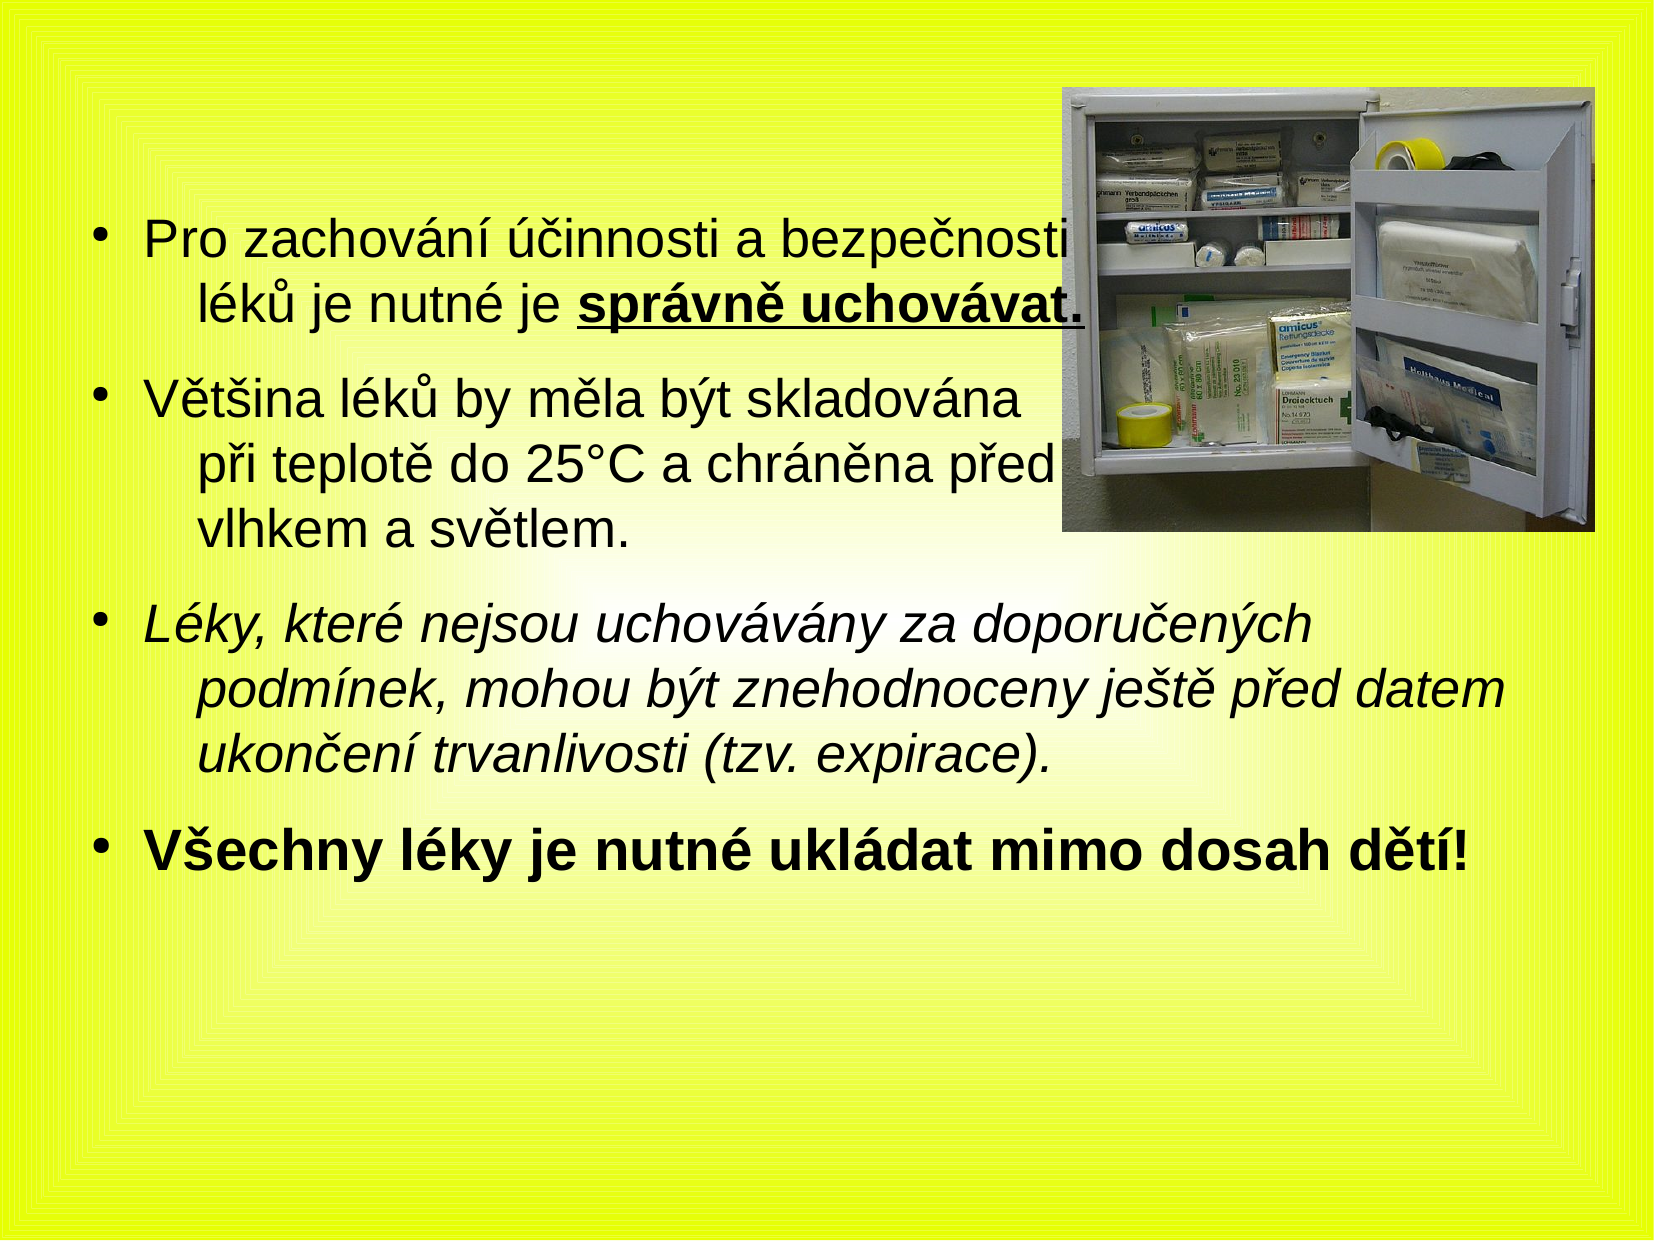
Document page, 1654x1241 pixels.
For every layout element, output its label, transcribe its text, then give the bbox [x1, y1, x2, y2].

list Pro zachování účinnosti a bezpečnosti léků je nutné je správně uchovávat. Většina léků by měla být skladována při teplotě do 25°C a chráněna před vlhkem a světlem. Léky, které nejsou uchovávány za doporučených podmínek, mohou být znehodnoceny ještě před datem ukončení trvanlivosti (tzv. expirace). Všechny léky je nutné ukládat mimo dosah dětí! [55, 203, 1544, 1022]
picture [1062, 87, 1595, 532]
